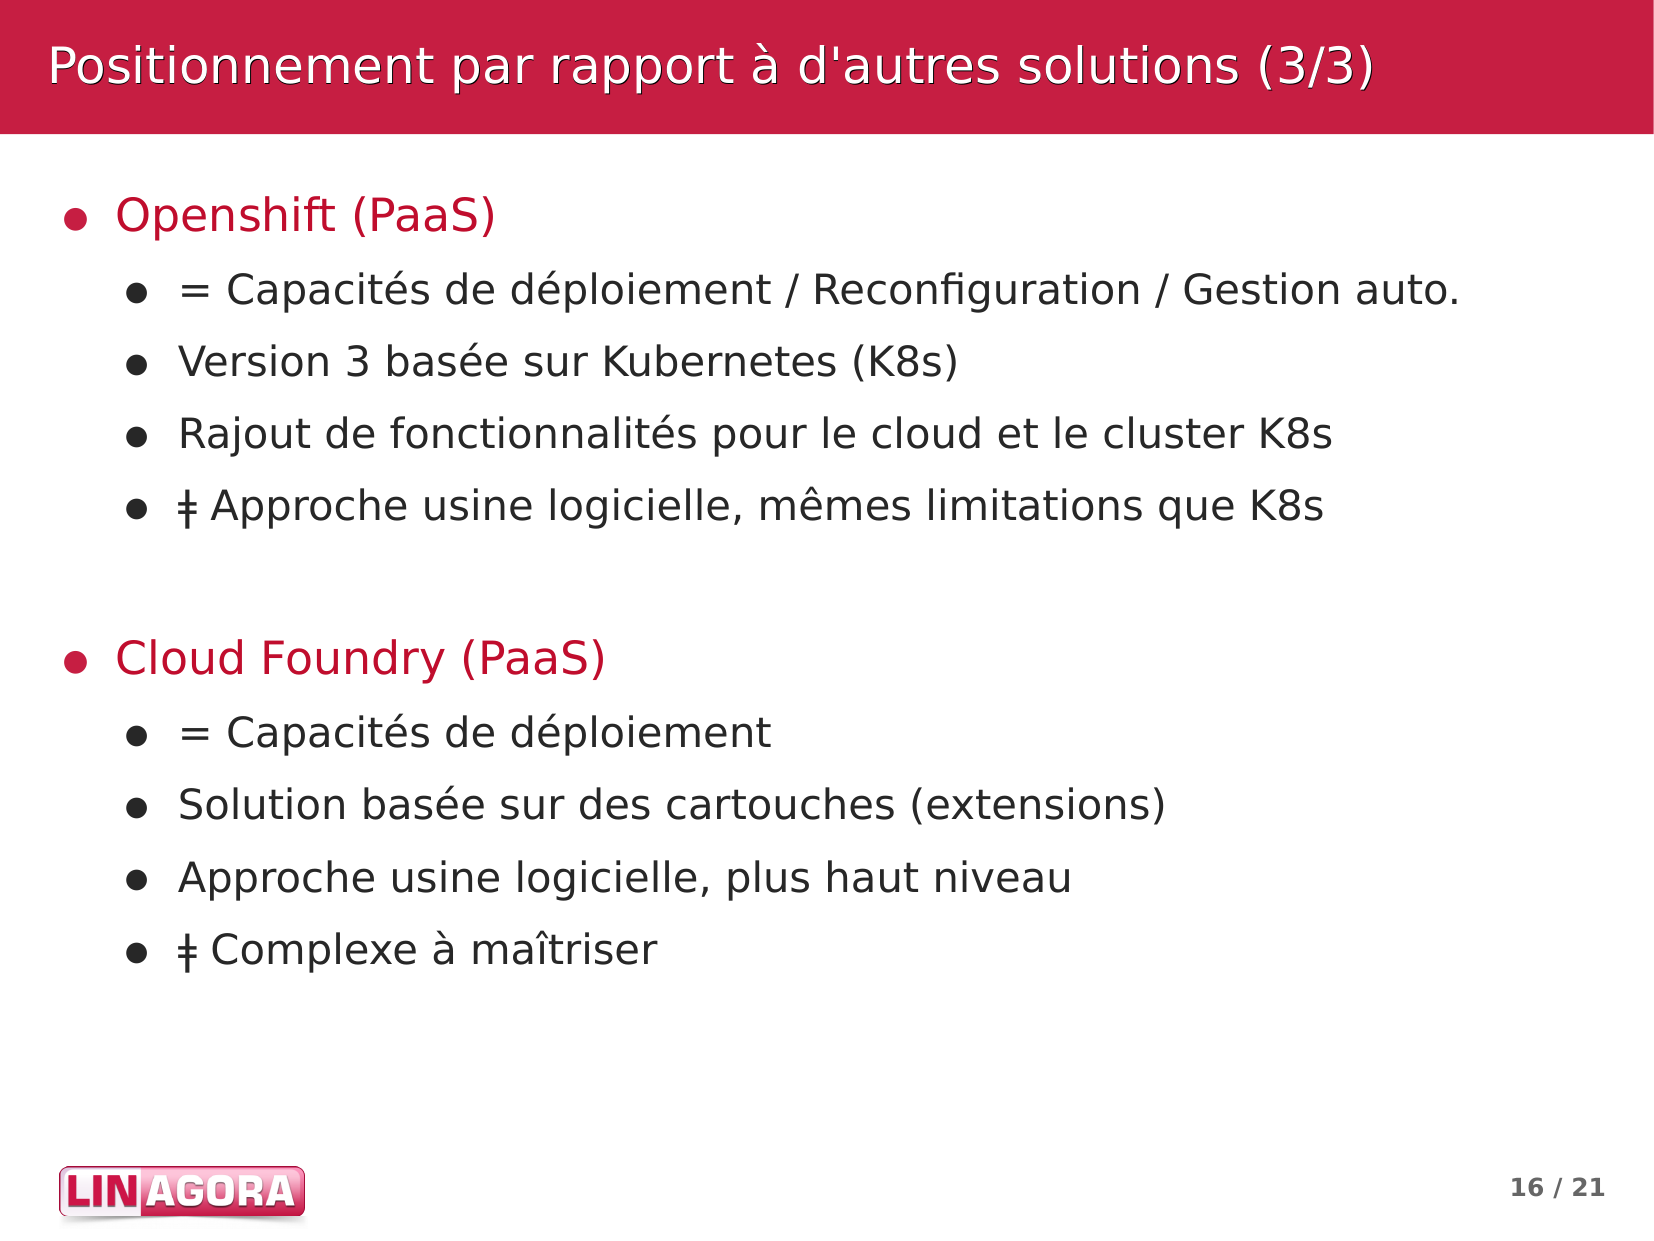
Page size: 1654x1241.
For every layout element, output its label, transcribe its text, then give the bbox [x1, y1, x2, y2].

title Positionnement par rapport à d'autres solutions (3/3) [47, 7, 1624, 126]
list Openshift (PaaS) = Capacités de déploiement / Reconfiguration / Gestion auto. Version 3 basée sur Kubernetes (K8s) Rajout de fonctionnalités pour le cloud et le cluster K8s ǂ Approche usine logicielle, mêmes limitations que K8s Cloud Foundry (PaaS) = Capacités de déploiement Solution basée sur des cartouches (extensions) Approche usine logicielle, plus haut niveau ǂ Complexe à maîtriser [45, 188, 1606, 1134]
picture [59, 1166, 308, 1229]
